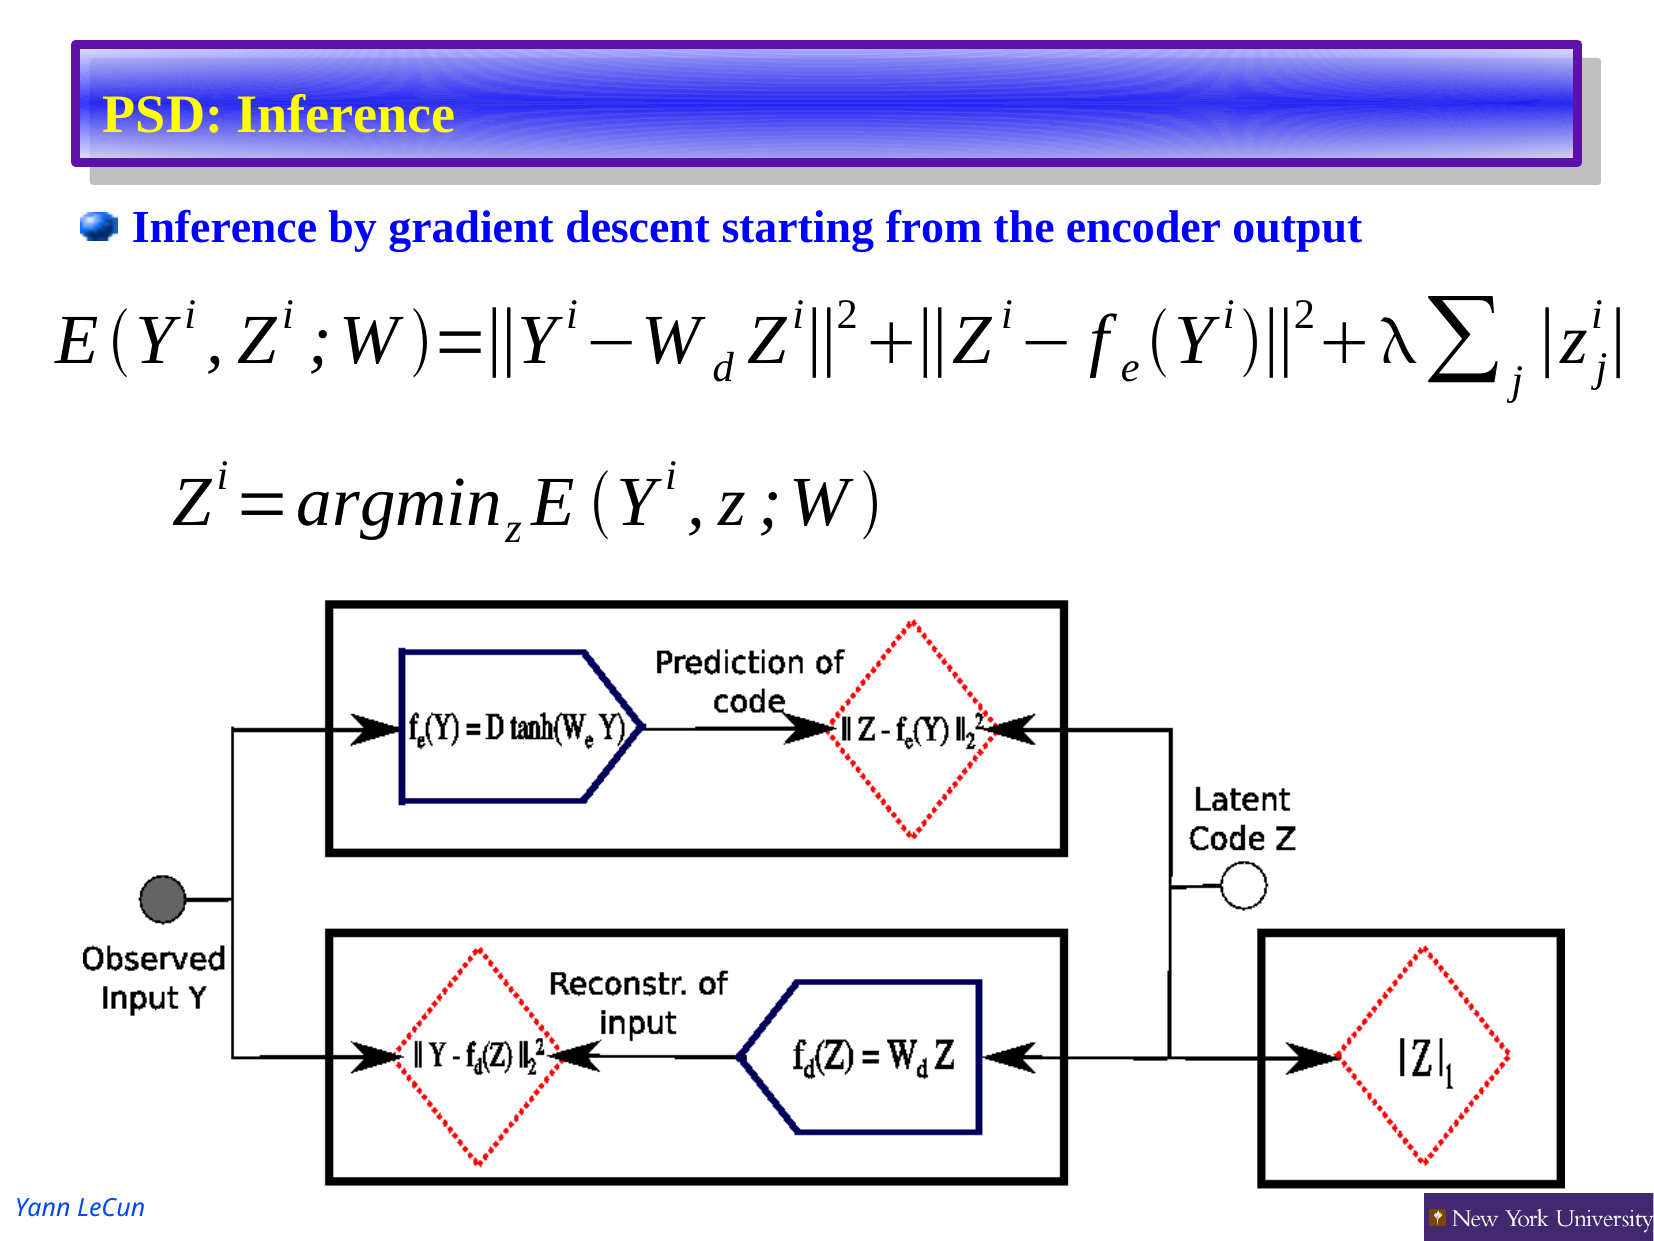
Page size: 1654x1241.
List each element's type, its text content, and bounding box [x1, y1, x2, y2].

chart [150, 450, 898, 556]
picture [83, 599, 1565, 1190]
title PSD: Inference [75, 44, 1578, 163]
chart [33, 288, 1652, 405]
picture [1424, 1193, 1654, 1241]
list Inference by gradient descent starting from the encoder output [80, 201, 1613, 288]
list Inference by gradient descent starting from the encoder output [80, 405, 1613, 545]
